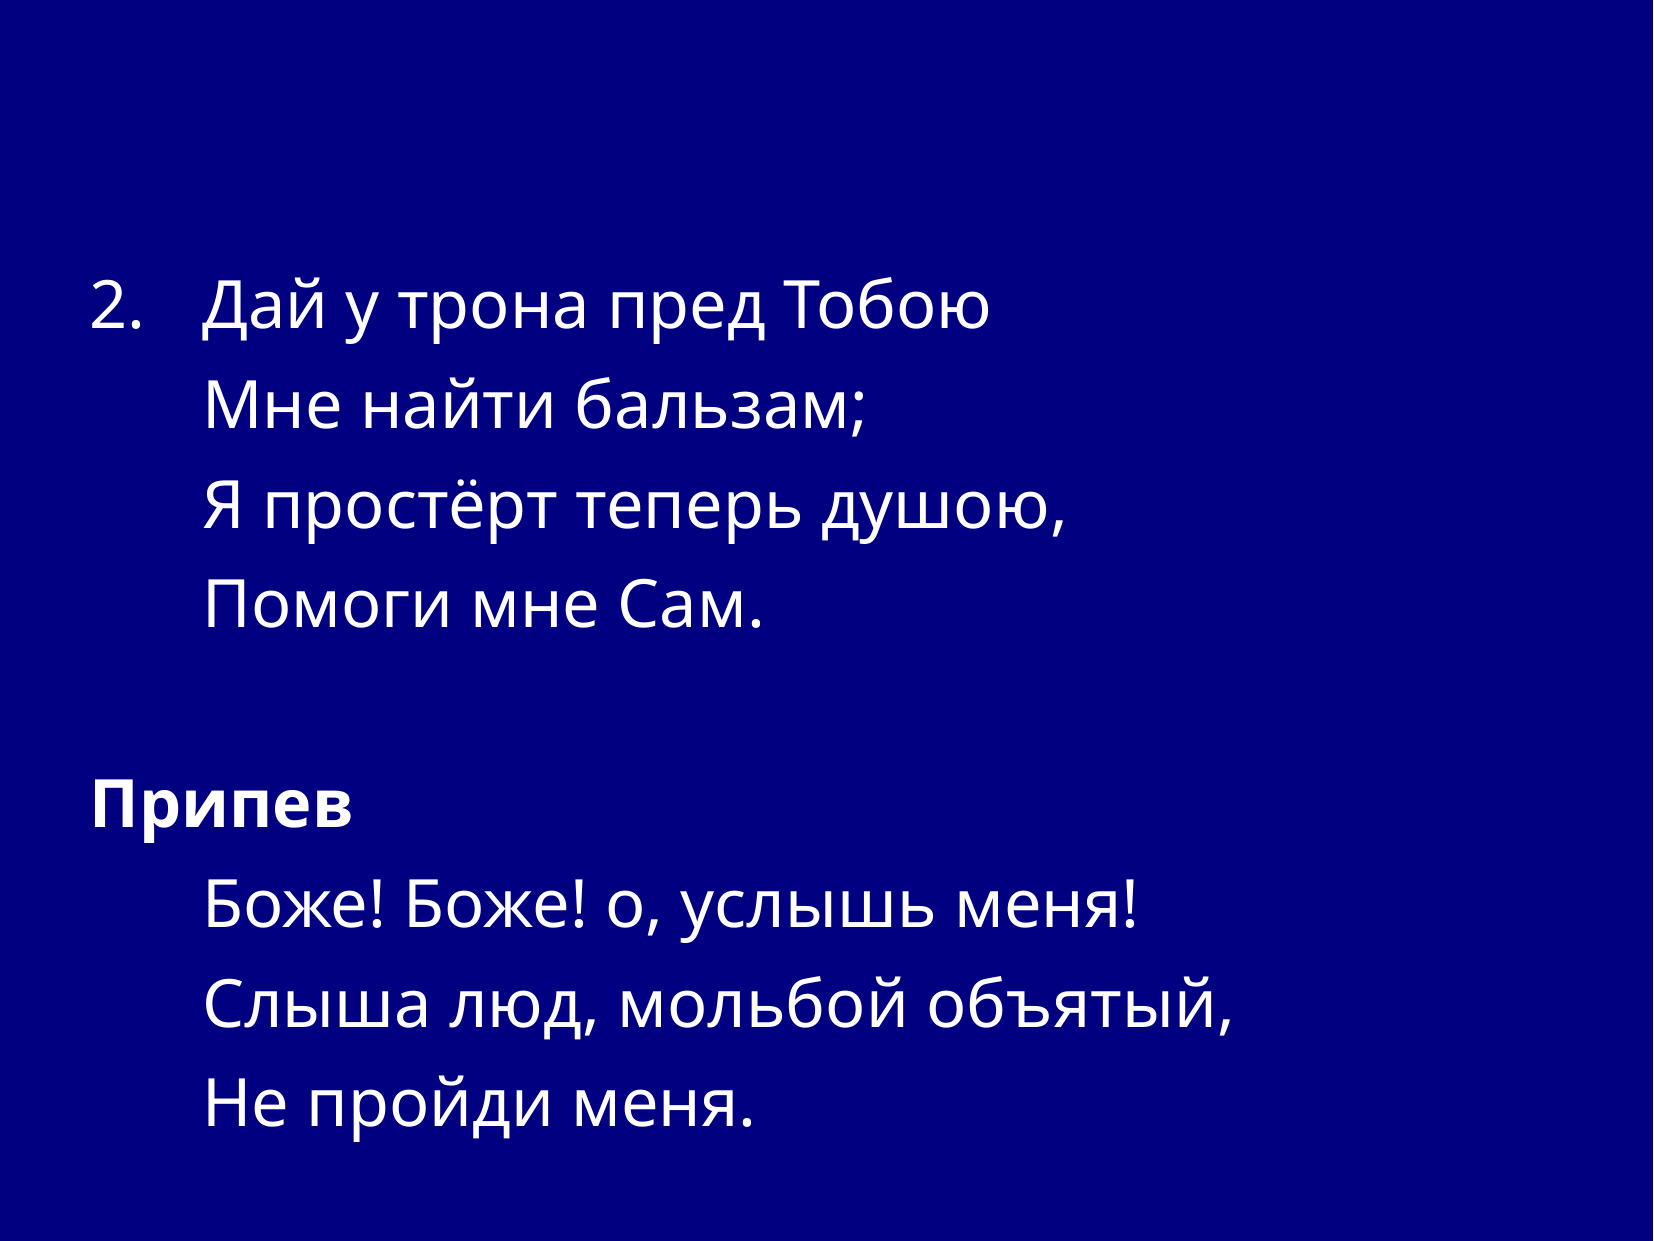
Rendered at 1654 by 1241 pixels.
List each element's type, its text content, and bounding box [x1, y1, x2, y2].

text_box 2. Дай у трона пред Тобою Мне найти бальзам; Я простёрт теперь душою, Помоги мне Сам. Припев Боже! Боже! о, услышь меня! Слыша люд, мольбой объятый, Не пройди меня. [75, 150, 1576, 1163]
